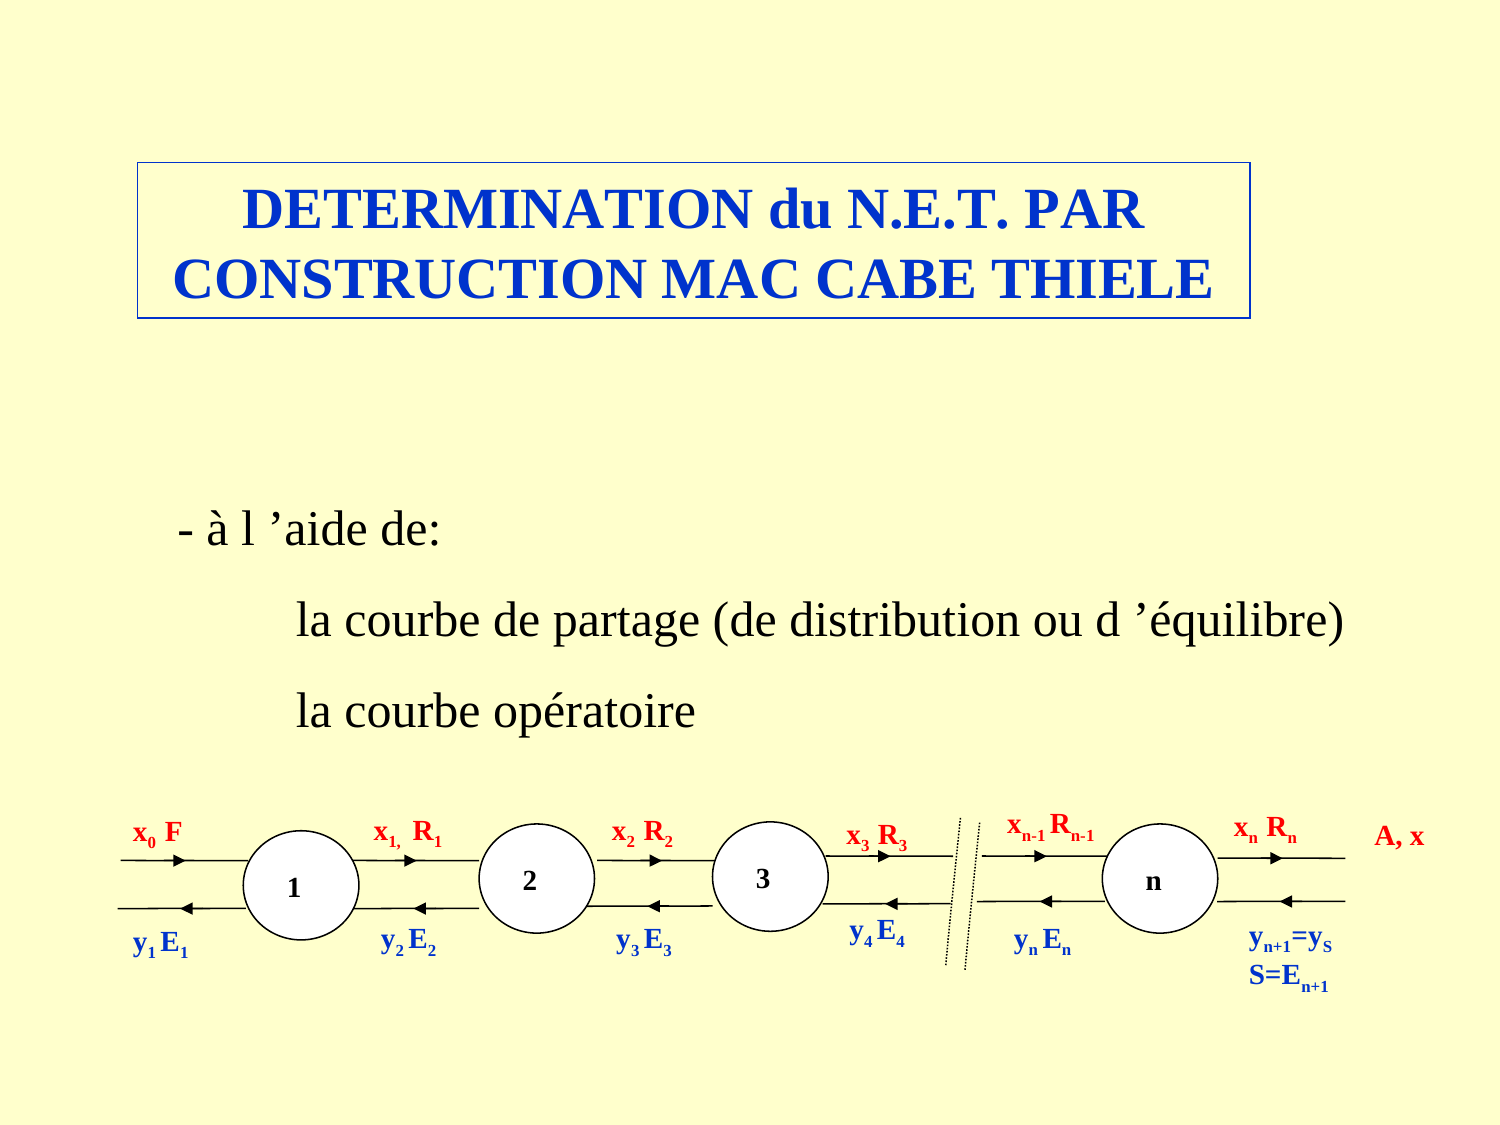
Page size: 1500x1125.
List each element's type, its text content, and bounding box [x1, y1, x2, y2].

text_box y4 E4 [834, 902, 936, 961]
text_box y2 E2 [366, 912, 468, 956]
text_box A, x [1359, 808, 1454, 873]
text_box x3 R3 [831, 807, 943, 863]
text_box 1 [272, 860, 342, 916]
text_box yn En [999, 911, 1101, 967]
text_box x0 F [118, 804, 264, 860]
text_box - à l ’aide de: la courbe de partage (de distribution ou d ’équilibre) la courbe opératoire [162, 487, 1450, 746]
text_box [1102, 823, 1218, 934]
text_box xn Rn [1219, 799, 1312, 855]
text_box yn+1=yS S=En+1 [1234, 908, 1398, 1021]
text_box 2 [507, 853, 578, 909]
text_box n [1130, 853, 1201, 909]
text_box [243, 830, 359, 940]
text_box y3 E3 [601, 912, 703, 950]
text_box [712, 821, 829, 932]
text_box DETERMINATION du N.E.T. PAR CONSTRUCTION MAC CABE THIELE [137, 162, 1251, 318]
text_box y1 E1 [118, 914, 220, 971]
text_box x1, R1 [358, 803, 465, 859]
text_box 3 [741, 851, 812, 906]
text_box x2 R2 [597, 803, 703, 859]
text_box [479, 823, 595, 934]
text_box xn-1 Rn-1 [992, 797, 1132, 853]
